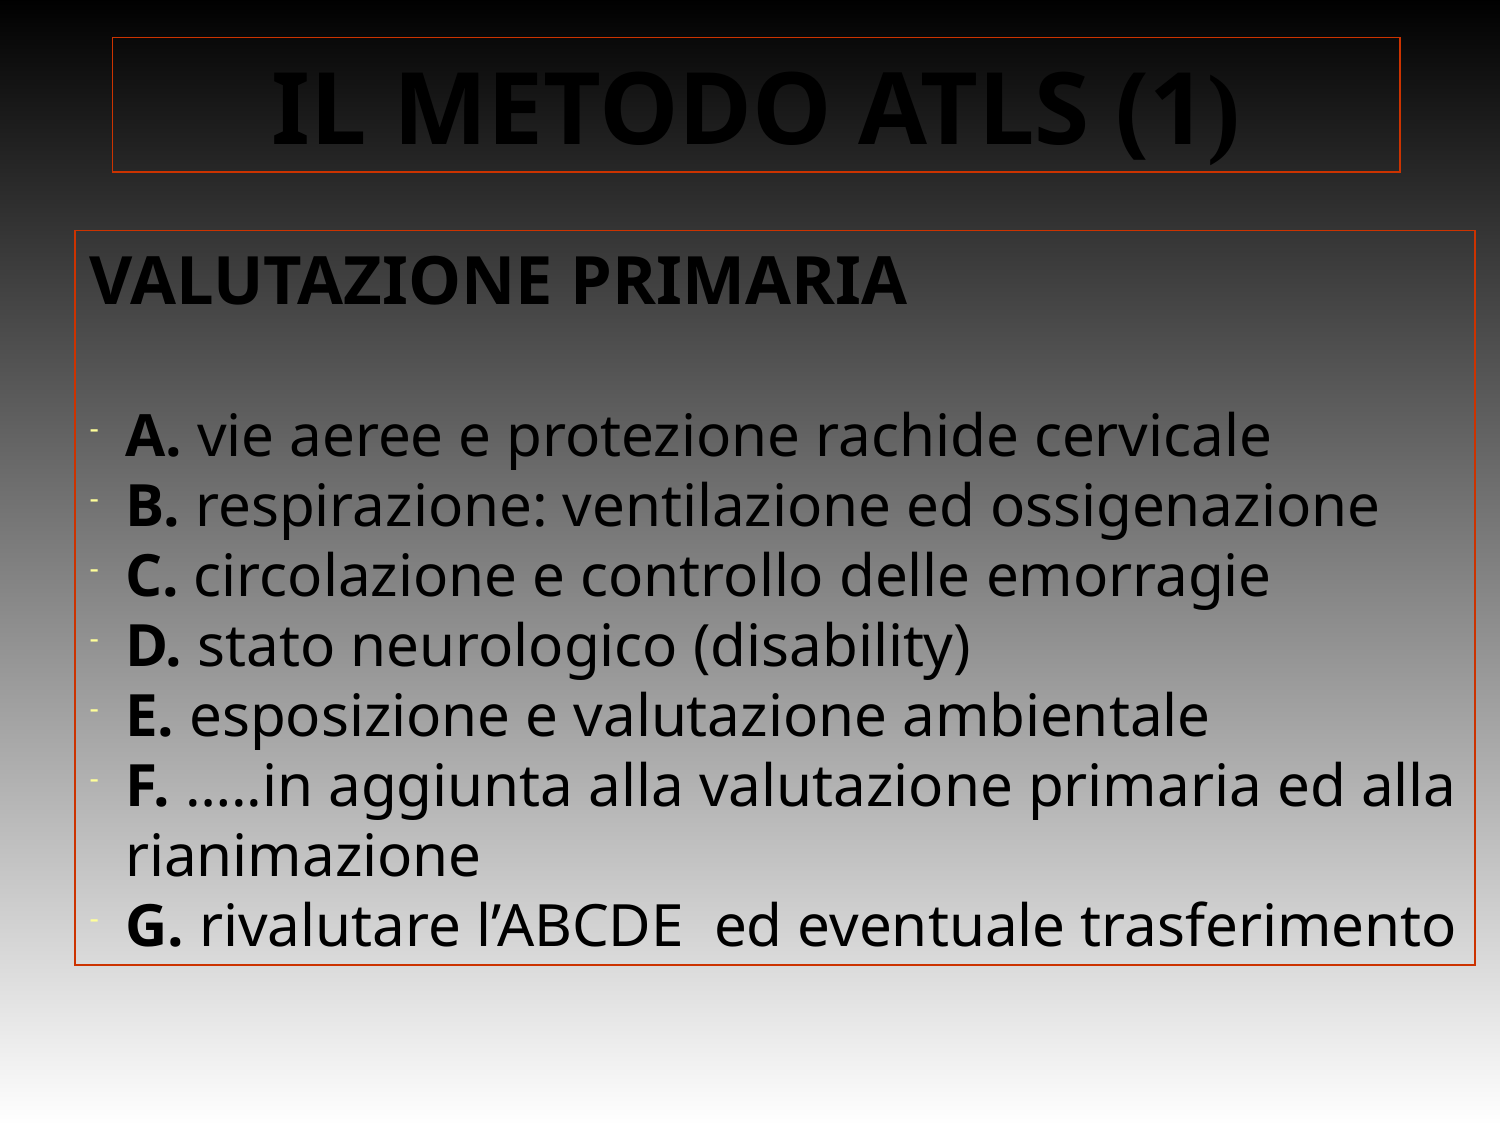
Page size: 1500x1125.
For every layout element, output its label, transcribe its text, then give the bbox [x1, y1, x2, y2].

text_box VALUTAZIONE PRIMARIA A. vie aeree e protezione rachide cervicale B. respirazione: ventilazione ed ossigenazione C. circolazione e controllo delle emorragie D. stato neurologico (disability) E. esposizione e valutazione ambientale F. …..in aggiunta alla valutazione primaria ed alla rianimazione G. rivalutare l’ABCDE ed eventuale trasferimento [75, 230, 1475, 966]
text_box IL METODO ATLS (1) [112, 37, 1400, 173]
